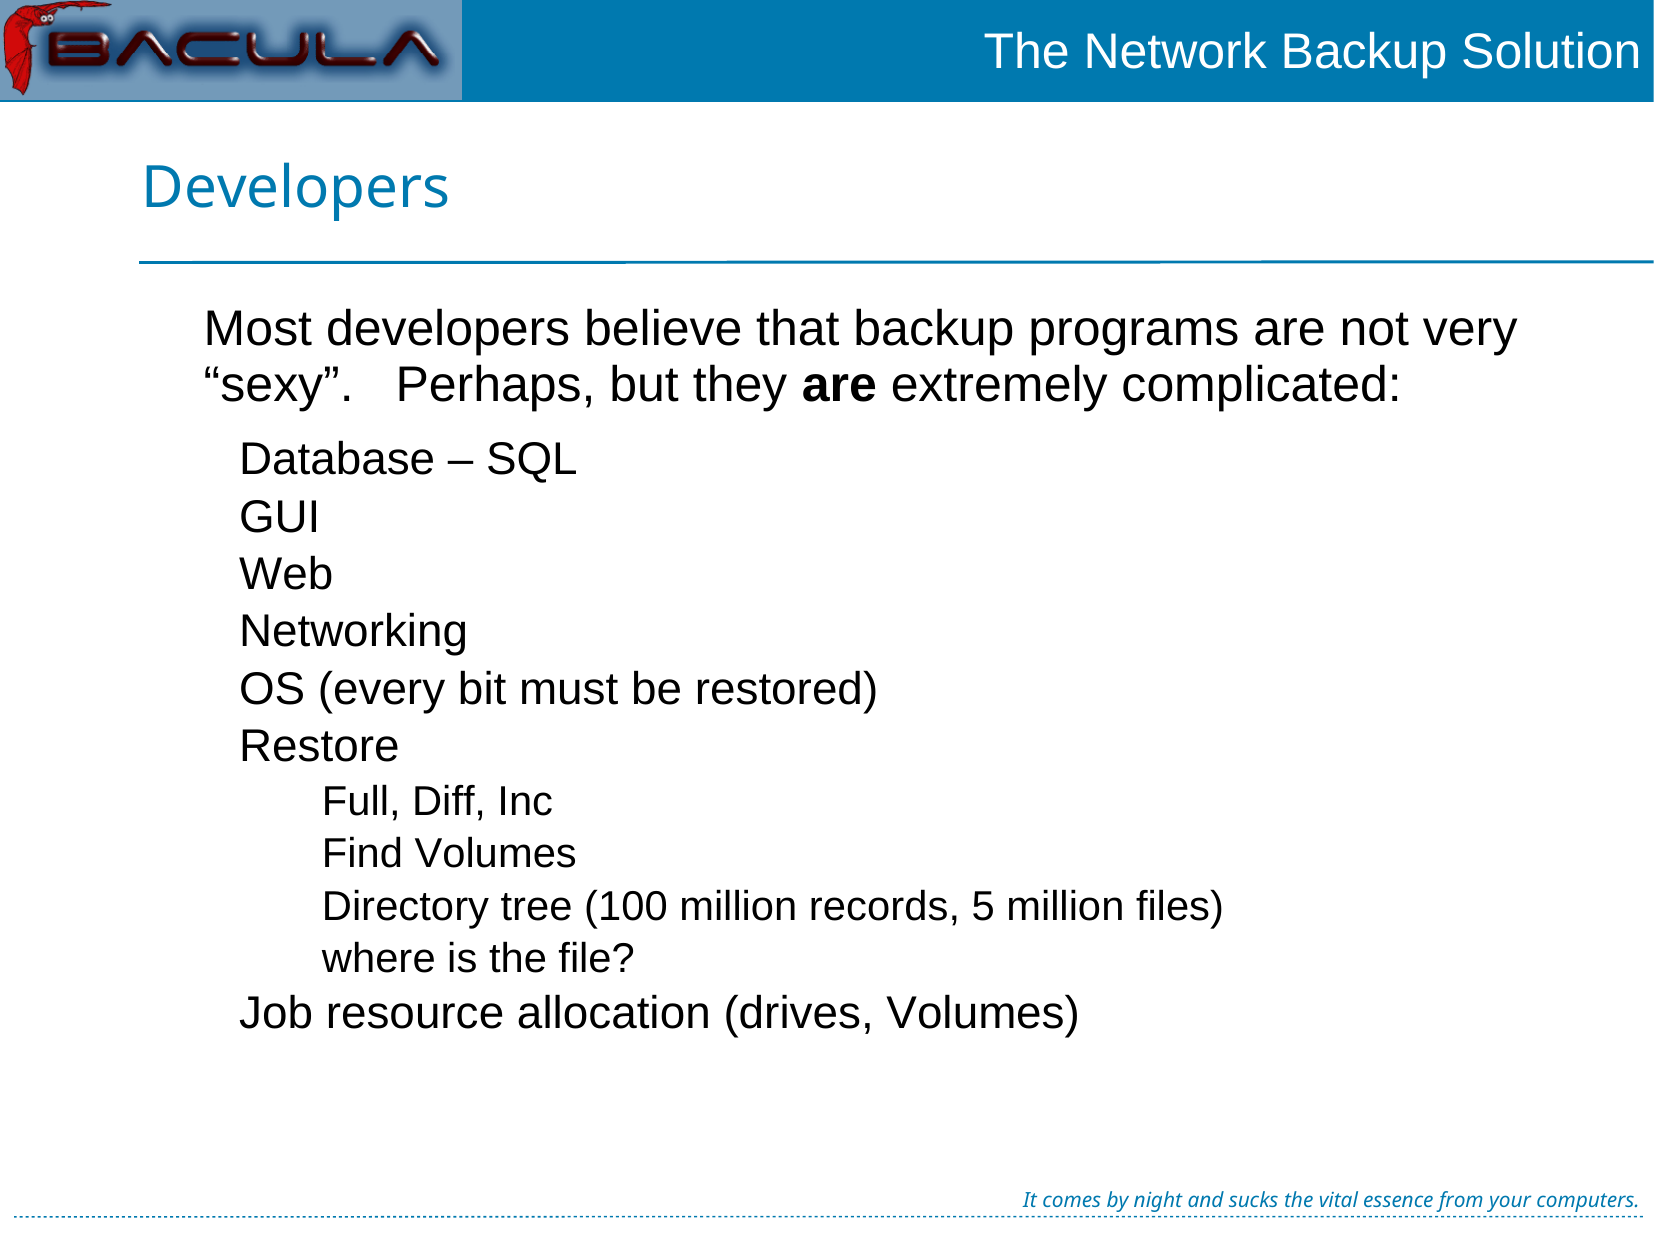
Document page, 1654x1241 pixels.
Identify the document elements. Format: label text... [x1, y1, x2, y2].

picture [0, 0, 461, 99]
title Developers [141, 112, 1501, 226]
list Most developers believe that backup programs are not very “sexy”. Perhaps, but they are extremely complicated: Database – SQL GUI Web Networking OS (every bit must be restored) Restore Full, Diff, Inc Find Volumes Directory tree (100 million records, 5 million files) where is the file? Job resource allocation (drives, Volumes) [144, 300, 1538, 1052]
